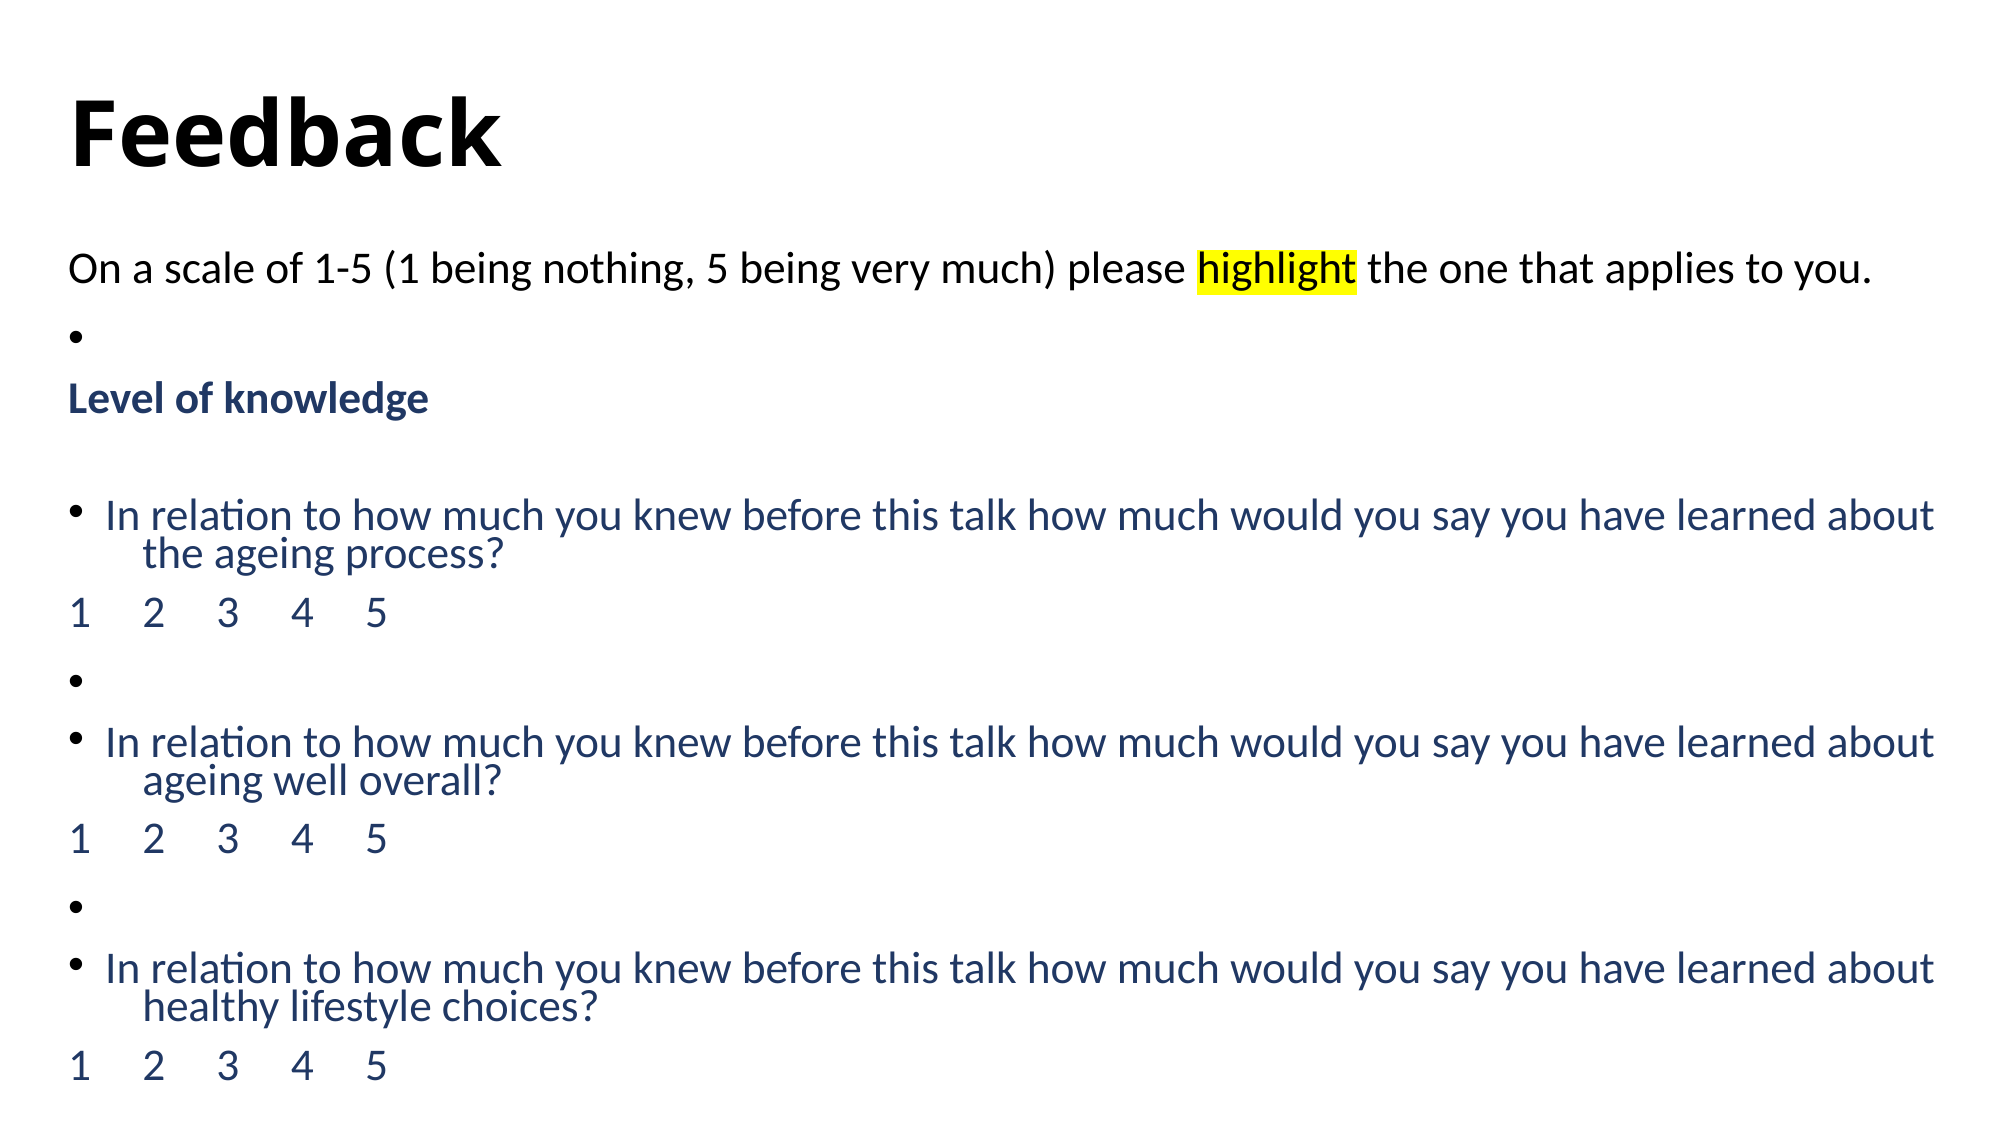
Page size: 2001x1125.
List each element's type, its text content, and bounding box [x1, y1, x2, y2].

list On a scale of 1-5 (1 being nothing, 5 being very much) please highlight the one that applies to you. Level of knowledge In relation to how much you knew before this talk how much would you say you have learned about the ageing process? 1 2 3 4 5 In relation to how much you knew before this talk how much would you say you have learned about ageing well overall? 1 2 3 4 5 In relation to how much you knew before this talk how much would you say you have learned about healthy lifestyle choices? 1 2 3 4 5 [53, 245, 1991, 1097]
title Feedback [53, 28, 1779, 245]
